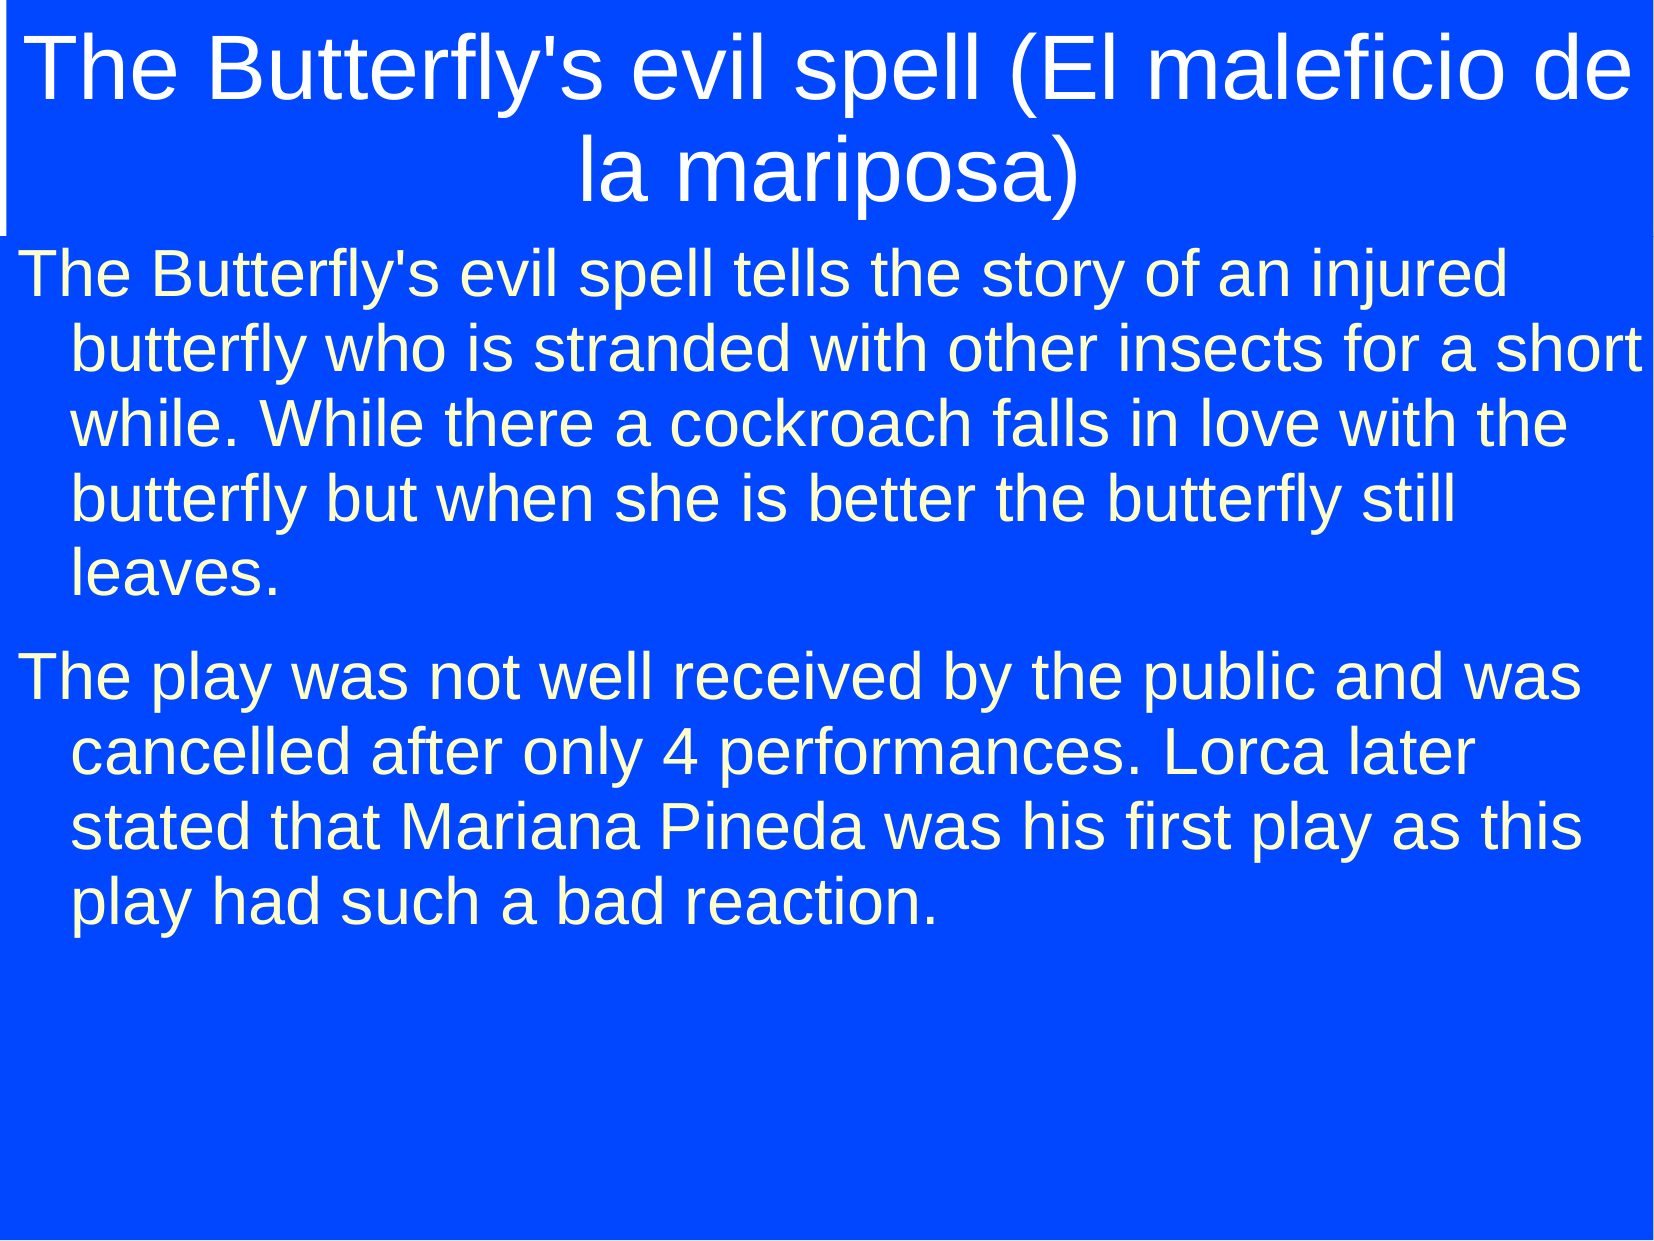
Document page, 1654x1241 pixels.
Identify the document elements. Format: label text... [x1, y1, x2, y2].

title The Butterfly's evil spell (El maleficio de la mariposa) [6, 0, 1654, 236]
list The Butterfly's evil spell tells the story of an injured butterfly who is stranded with other insects for a short while. While there a cockroach falls in love with the butterfly but when she is better the butterfly still leaves. The play was not well received by the public and was cancelled after only 4 performances. Lorca later stated that Mariana Pineda was his first play as this play had such a bad reaction. [0, 236, 1654, 1241]
